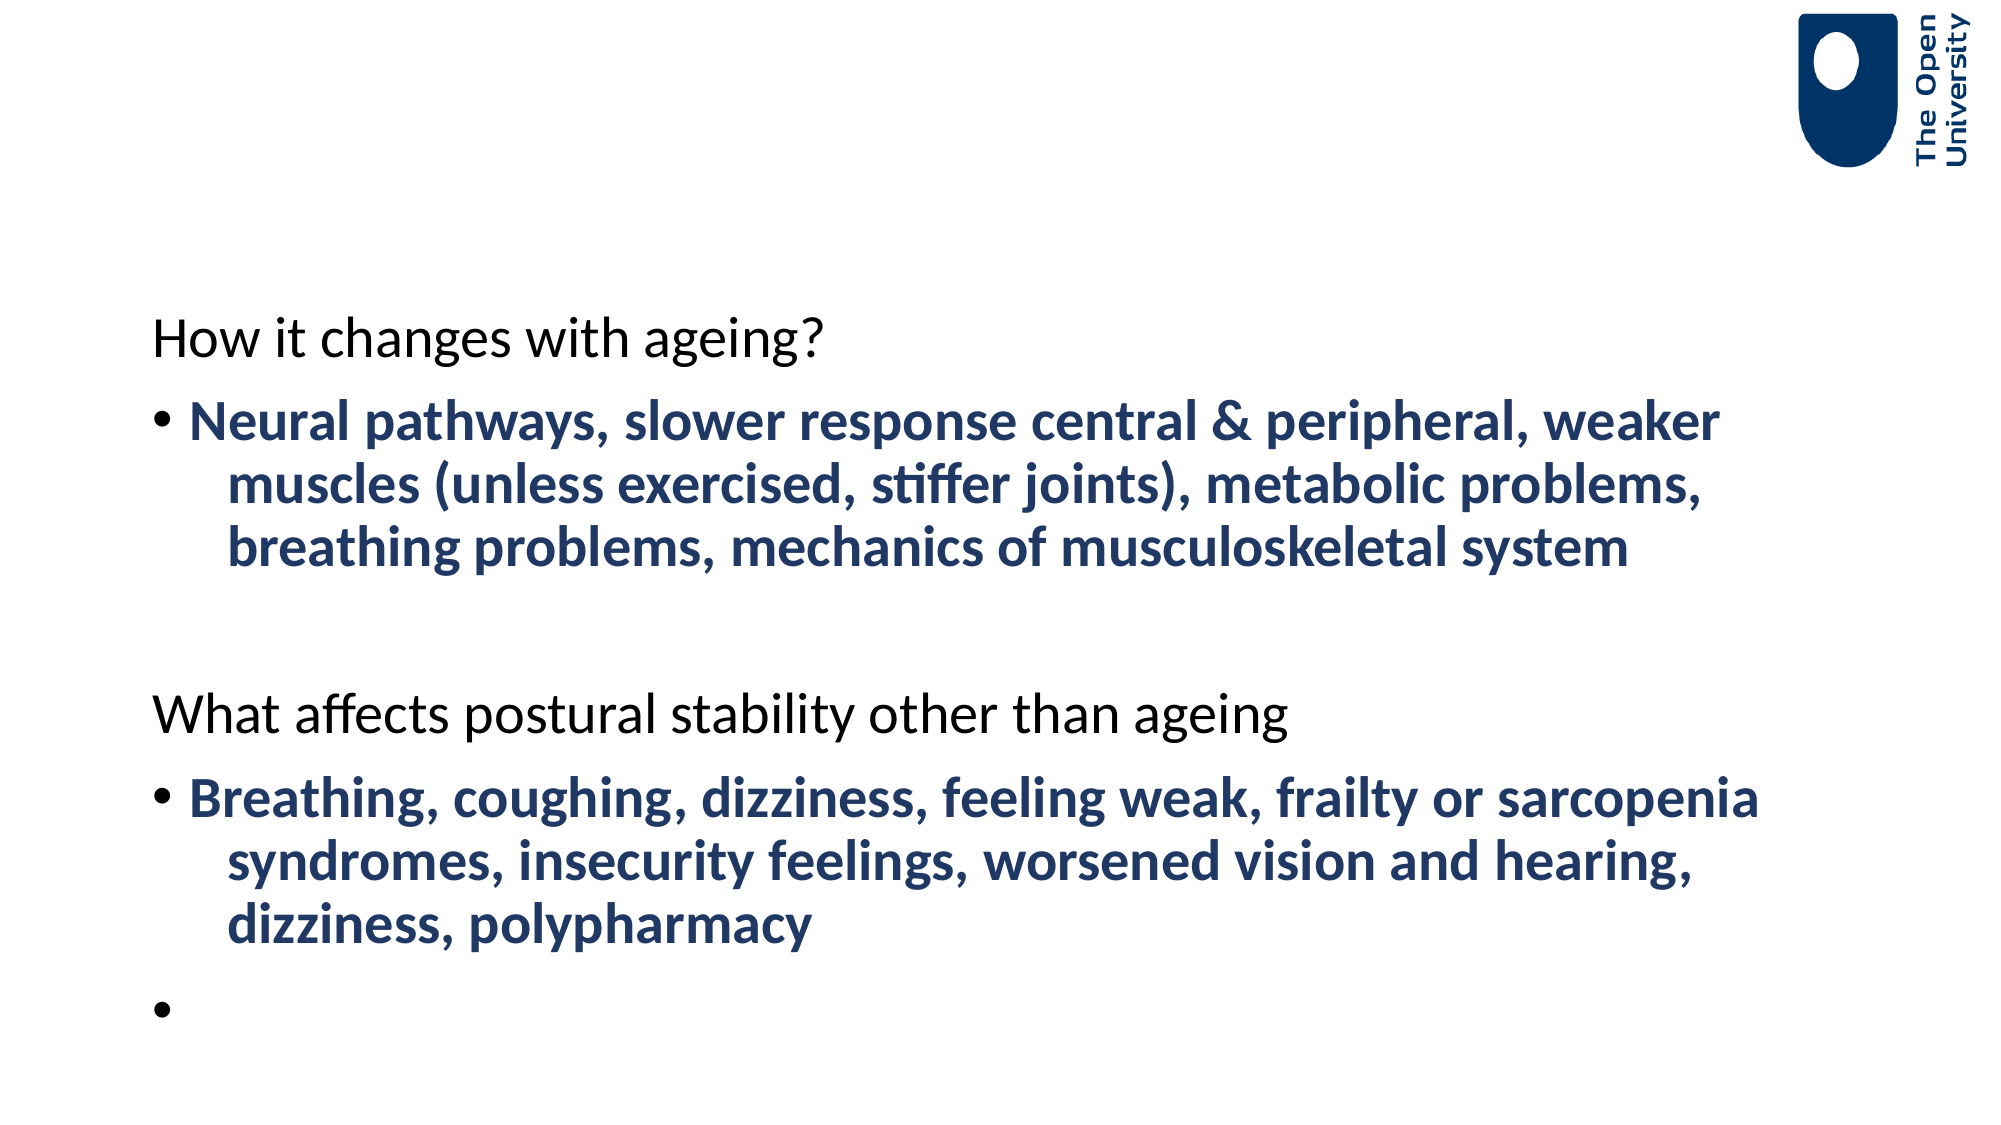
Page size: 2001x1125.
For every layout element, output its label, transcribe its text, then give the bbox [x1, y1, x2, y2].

list How it changes with ageing? Neural pathways, slower response central & peripheral, weaker muscles (unless exercised, stiffer joints), metabolic problems, breathing problems, mechanics of musculoskeletal system What affects postural stability other than ageing Breathing, coughing, dizziness, feeling weak, frailty or sarcopenia syndromes, insecurity feelings, worsened vision and hearing, dizziness, polypharmacy [137, 299, 1863, 1014]
picture [1797, 10, 1971, 170]
